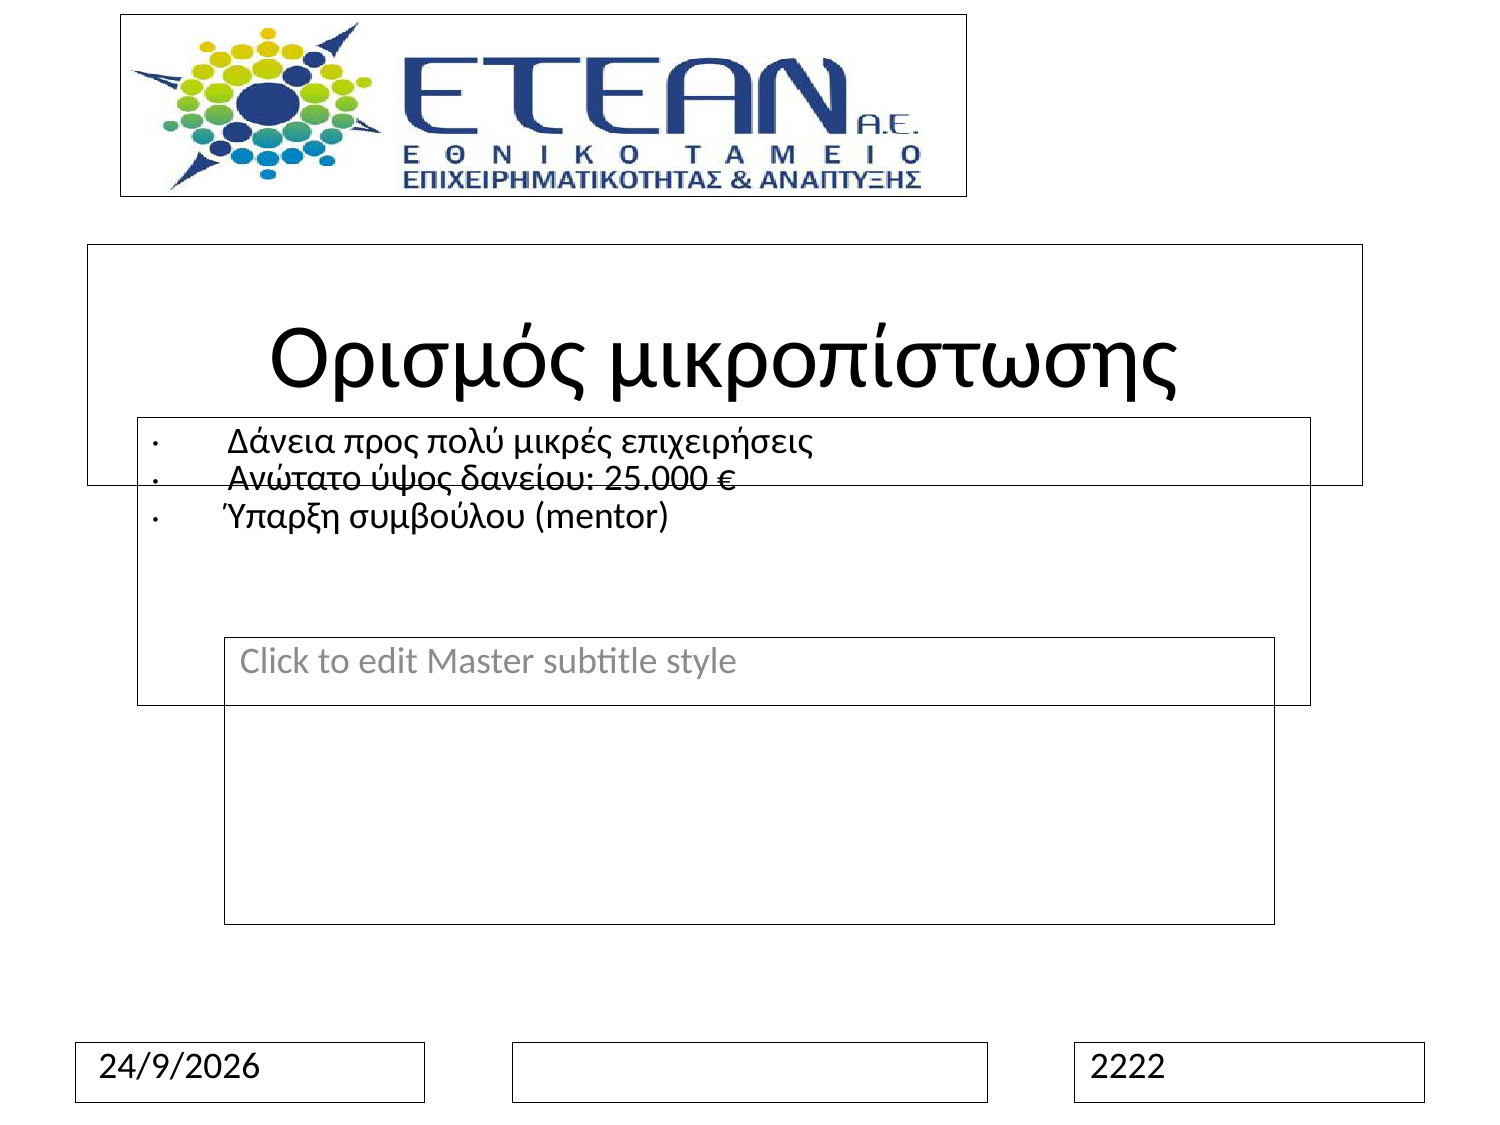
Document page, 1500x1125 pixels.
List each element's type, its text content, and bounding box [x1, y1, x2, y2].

picture [121, 15, 966, 196]
title Ορισμός μικροπίστωσης [87, 244, 1363, 486]
text_box Δάνεια προς πολύ μικρές επιχειρήσεις Ανώτατο ύψος δανείου: 25.000 € Ύπαρξη συμβούλου (mentor) [137, 417, 1311, 706]
slide_number 11 [1074, 1042, 1425, 1103]
